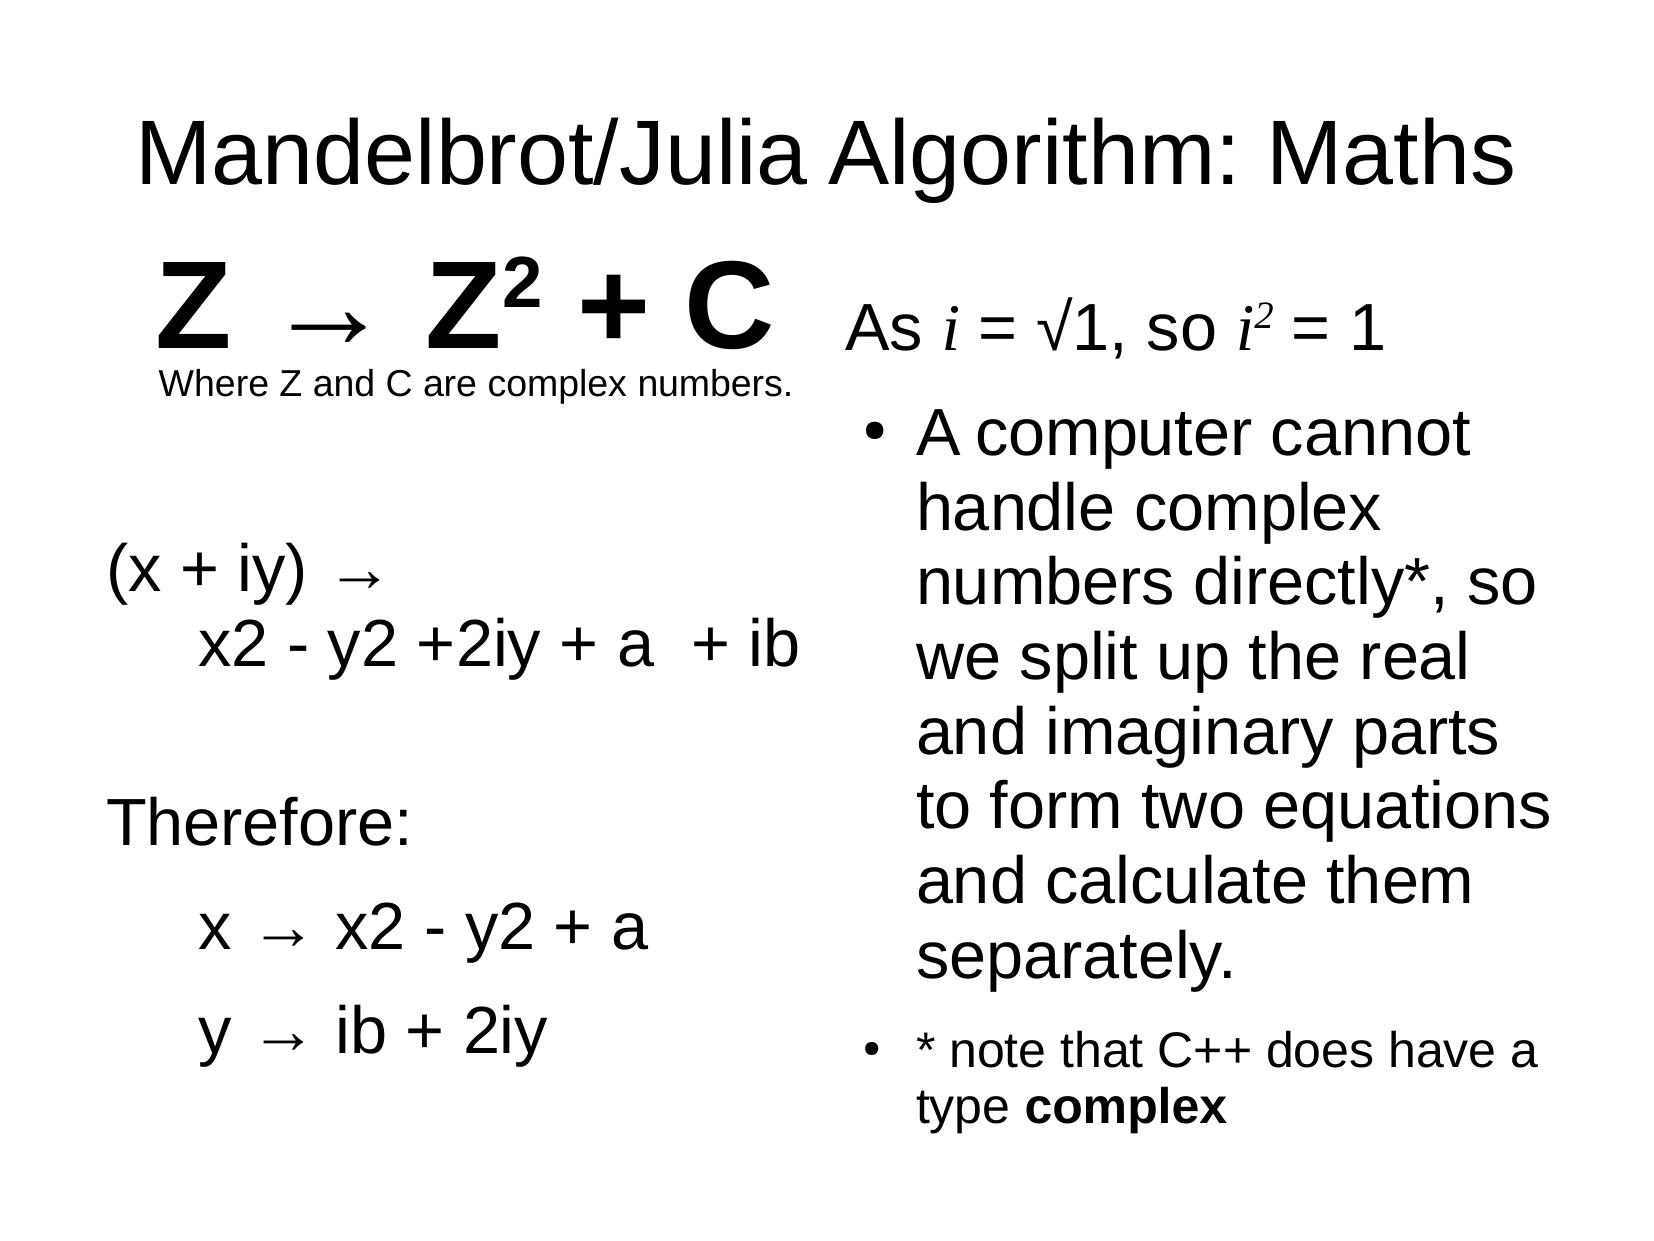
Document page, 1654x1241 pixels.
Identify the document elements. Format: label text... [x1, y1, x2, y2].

title Mandelbrot/Julia Algorithm: Maths [82, 49, 1571, 257]
list As i = √1, so i2 = 1 A computer cannot handle complex numbers directly*, so we split up the real and imaginary parts to form two equations and calculate them separately. * note that C++ does have a type complex [845, 290, 1572, 1132]
text_box Z → Z2 + C [140, 227, 791, 383]
list (x + iy) → x2 - y2 +2iy + a + ib Therefore: x → x2 - y2 + a y → ib + 2iy [106, 531, 833, 1171]
text_box Where Z and C are complex numbers. [144, 354, 810, 412]
